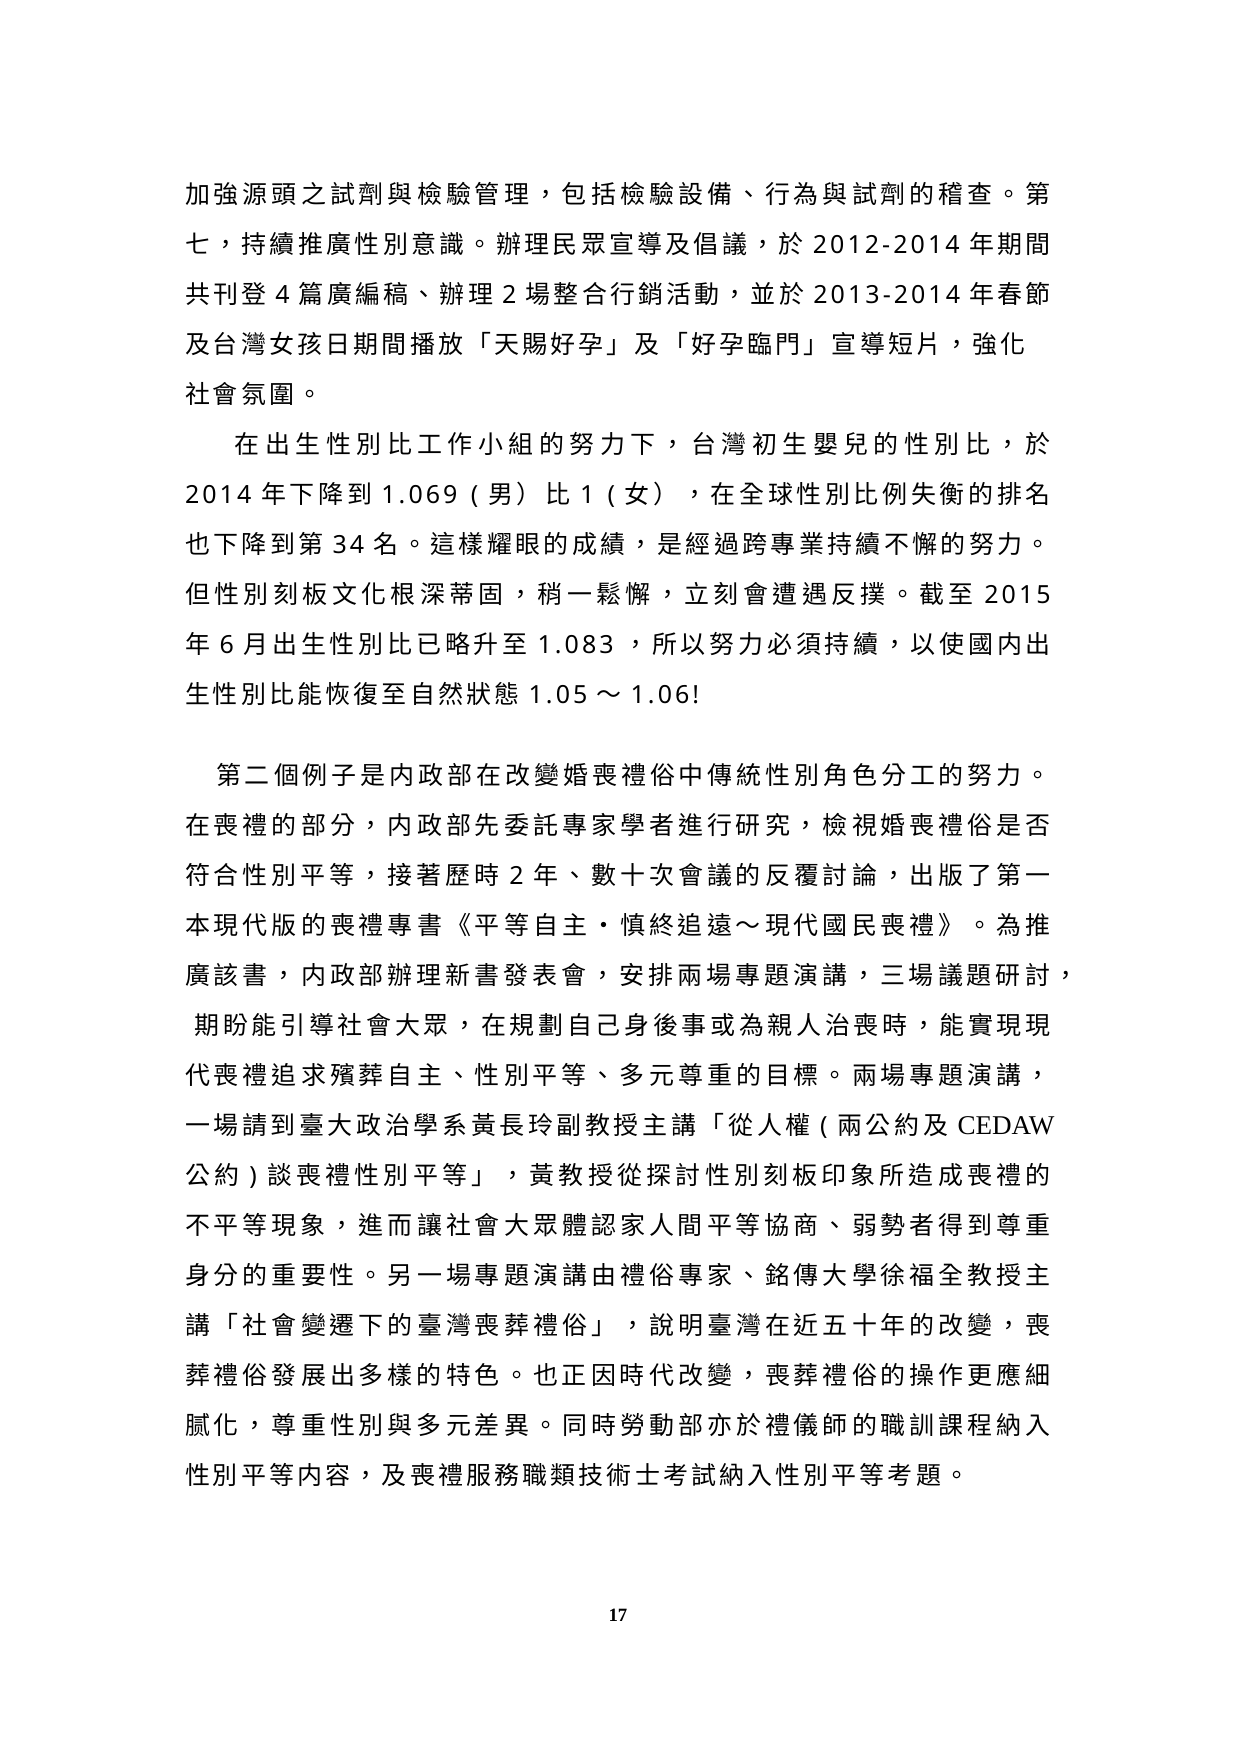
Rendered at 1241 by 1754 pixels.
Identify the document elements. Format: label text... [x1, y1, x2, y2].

text_box 加強源頭之試劑與檢驗管理，包括檢驗設備、行為與試劑的稽查。第 七，持續推廣性別意識。辦理民眾宣導及倡議，於2012-2014年期間 共刊登4篇廣編稿、辦理2場整合行銷活動，並於2013-2014年春節 及台灣女孩日期間播放「天賜好孕」及「好孕臨門」宣導短片，強化 社會氛圍。 在出生性別比工作小組的努力下，台灣初生嬰兒的性別比，於 2014年下降到1.069 (男）比1 (女），在全球性別比例失衡的排名 也下降到第34名。這樣耀眼的成績，是經過跨專業持續不懈的努力。 但性別刻板文化根深蒂固，稍一鬆懈，立刻會遭遇反撲。截至2015 年6月出生性別比已略升至1.083，所以努力必須持續，以使國内出 生性別比能恢復至自然狀態1.05〜1.06! 第二個例子是内政部在改變婚喪禮俗中傳統性別角色分工的努力。 在喪禮的部分，内政部先委託專家學者進行研究，檢視婚喪禮俗是否 符合性別平等，接著歷時2年、數十次會議的反覆討論，出版了第一 本現代版的喪禮專書《平等自主•慎終追遠〜現代國民喪禮》。為推 廣該書，内政部辦理新書發表會，安排兩場專題演講，三場議題研討， 期盼能引導社會大眾，在規劃自己身後事或為親人治喪時，能實現現 代喪禮追求殯葬自主、性別平等、多元尊重的目標。兩場專題演講， 一場請到臺大政治學系黃長玲副教授主講「從人權(兩公約及CEDAW 公約)談喪禮性別平等」，黃教授從探討性別刻板印象所造成喪禮的 不平等現象，進而讓社會大眾體認家人間平等協商、弱勢者得到尊重 身分的重要性。另一場專題演講由禮俗專家、銘傳大學徐福全教授主 講「社會變遷下的臺灣喪葬禮俗」，說明臺灣在近五十年的改變，喪 葬禮俗發展出多樣的特色。也正因時代改變，喪葬禮俗的操作更應細 腻化，尊重性別與多元差異。同時勞動部亦於禮儀師的職訓課程納入 性別平等内容，及喪禮服務職類技術士考試納入性別平等考題。 [185, 159, 1056, 1492]
text_box 17 [609, 1603, 633, 1623]
